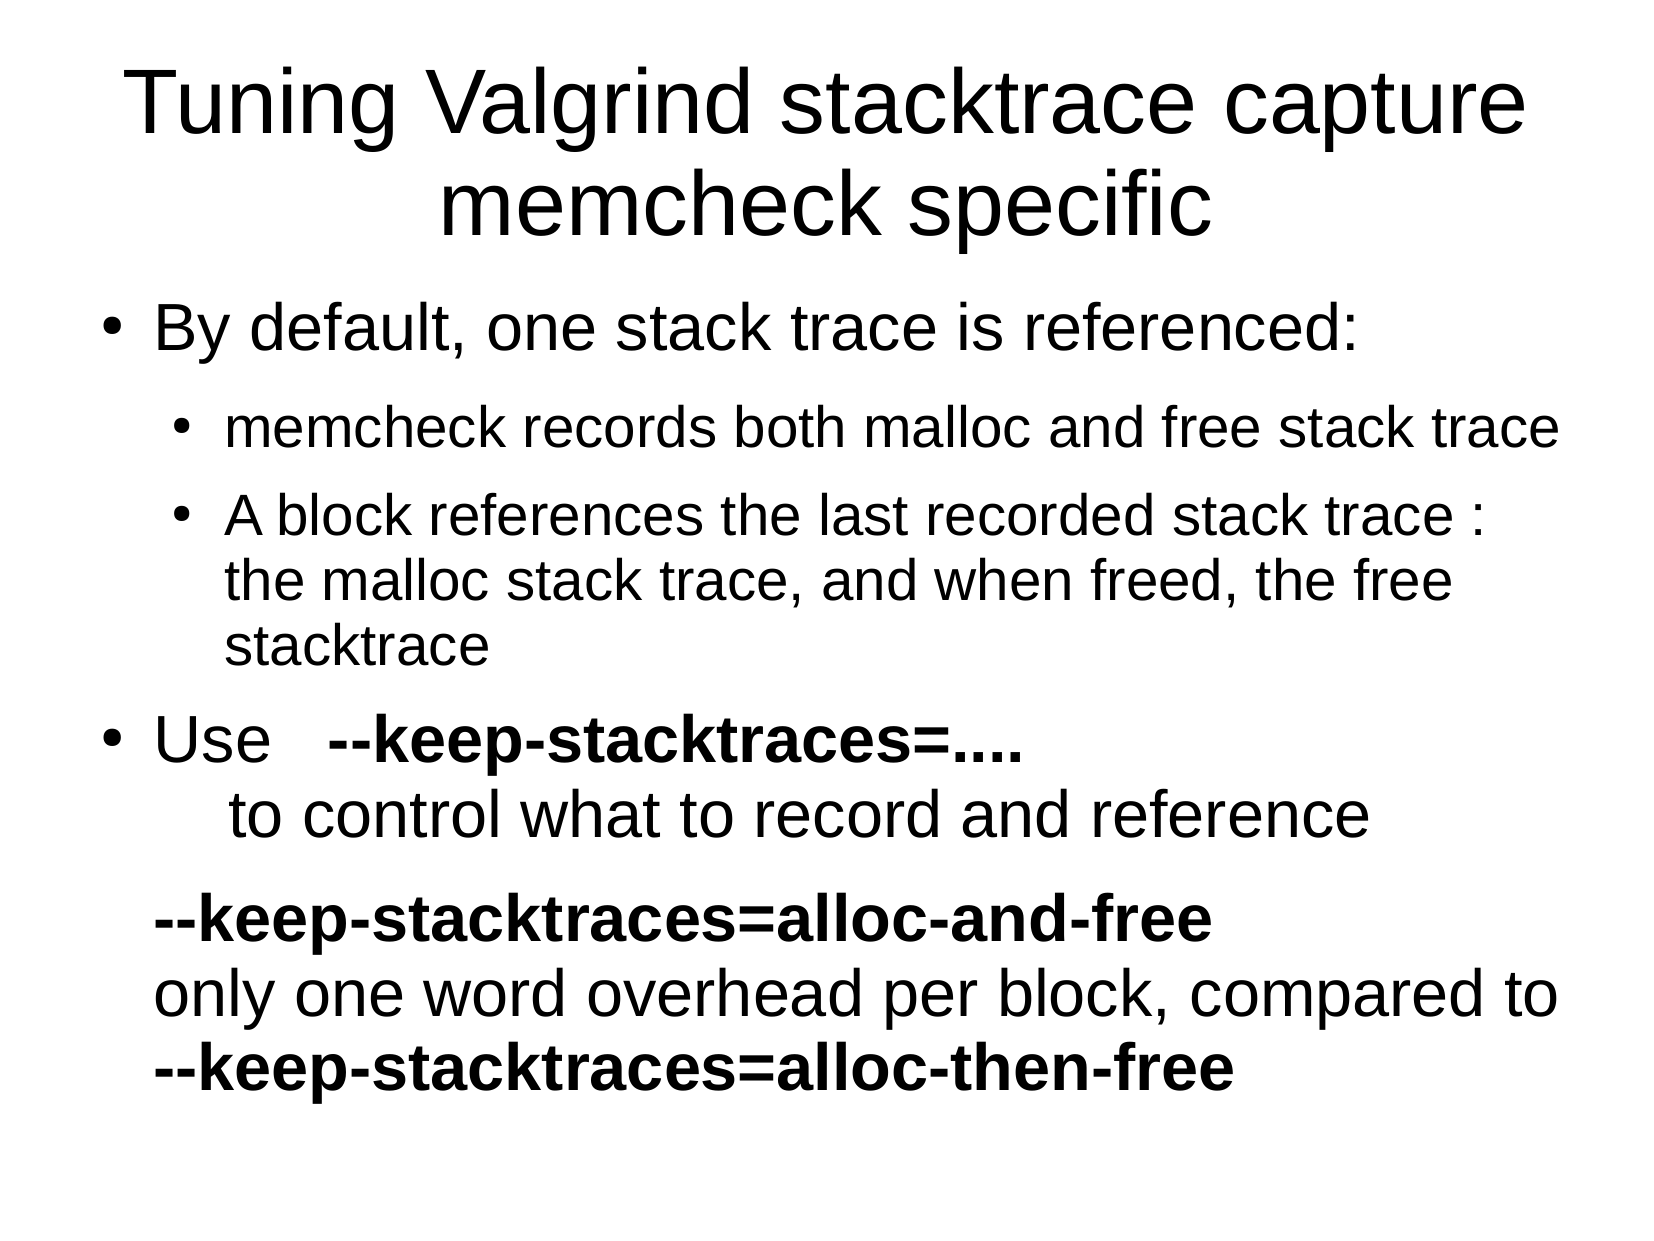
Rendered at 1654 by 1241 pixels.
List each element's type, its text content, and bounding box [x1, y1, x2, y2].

list By default, one stack trace is referenced: memcheck records both malloc and free stack trace A block references the last recorded stack trace : the malloc stack trace, and when freed, the free stacktrace Use --keep-stacktraces=.... to control what to record and reference --keep-stacktraces=alloc-and-free only one word overhead per block, compared to --keep-stacktraces=alloc-then-free [82, 290, 1571, 1106]
title Tuning Valgrind stacktrace capture memcheck specific [82, 49, 1571, 257]
